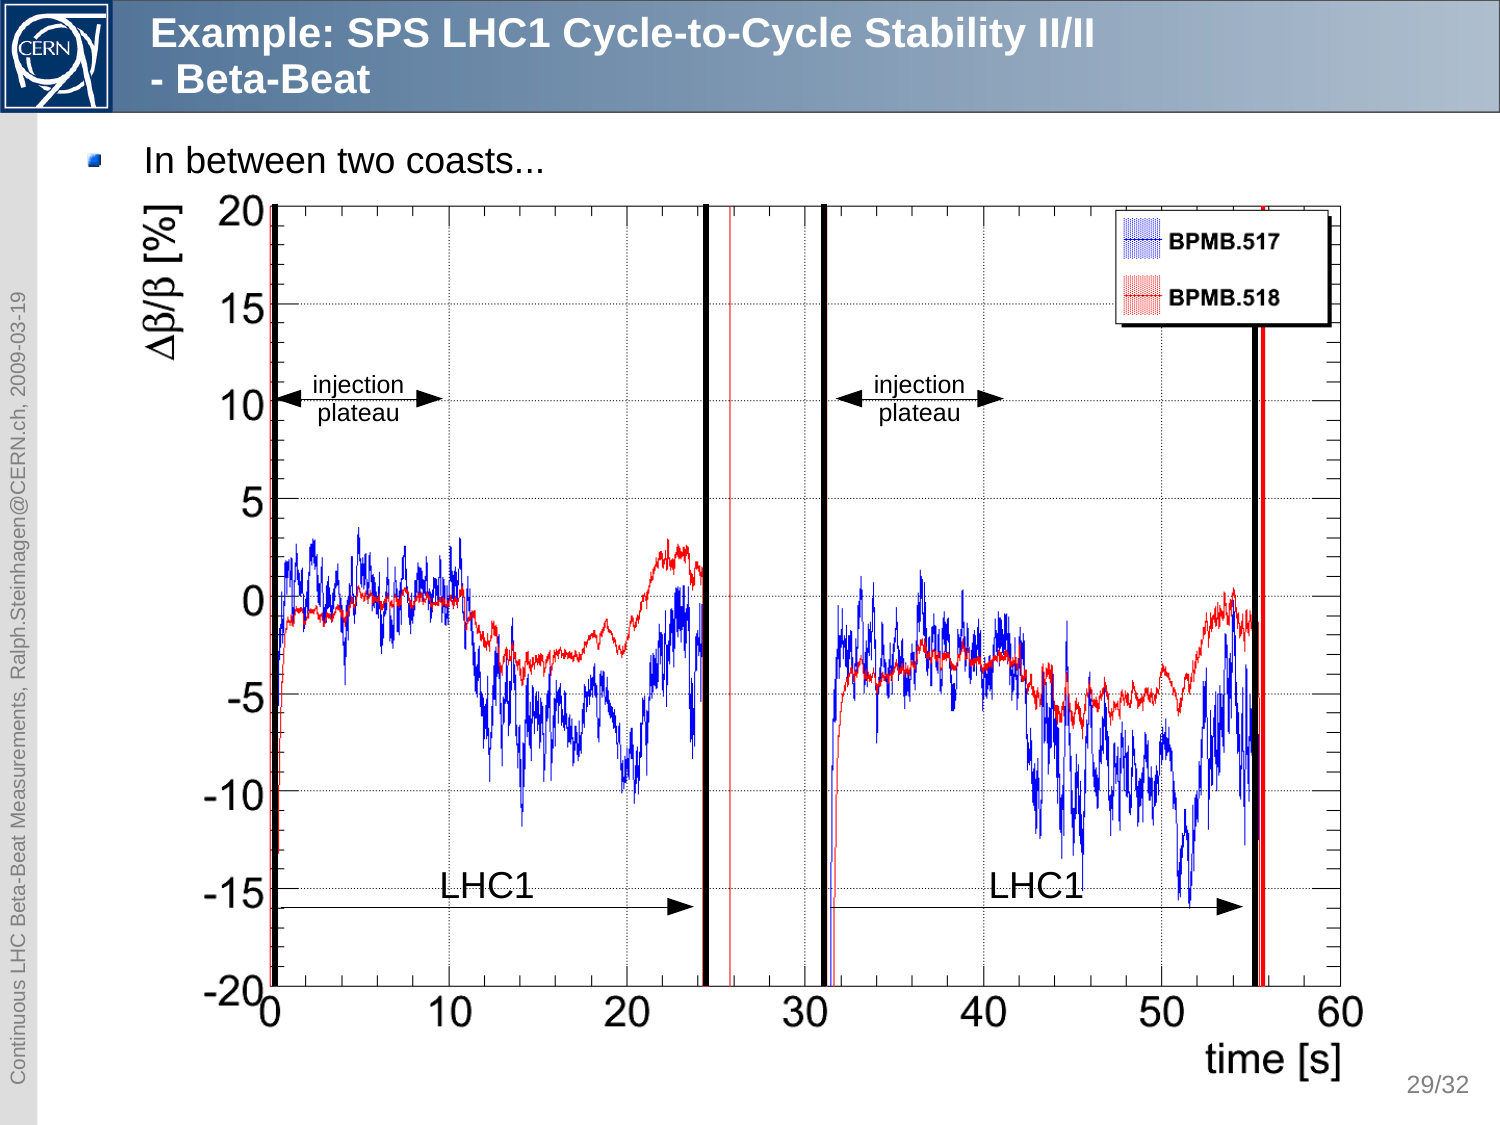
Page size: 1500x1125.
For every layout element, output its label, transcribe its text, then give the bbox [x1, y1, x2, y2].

picture [121, 188, 1365, 1095]
list In between two coasts... [87, 137, 1438, 1016]
title Example: SPS LHC1 Cycle-to-Cycle Stability II/II - Beta-Beat [150, 7, 1201, 106]
picture [0, 0, 113, 113]
